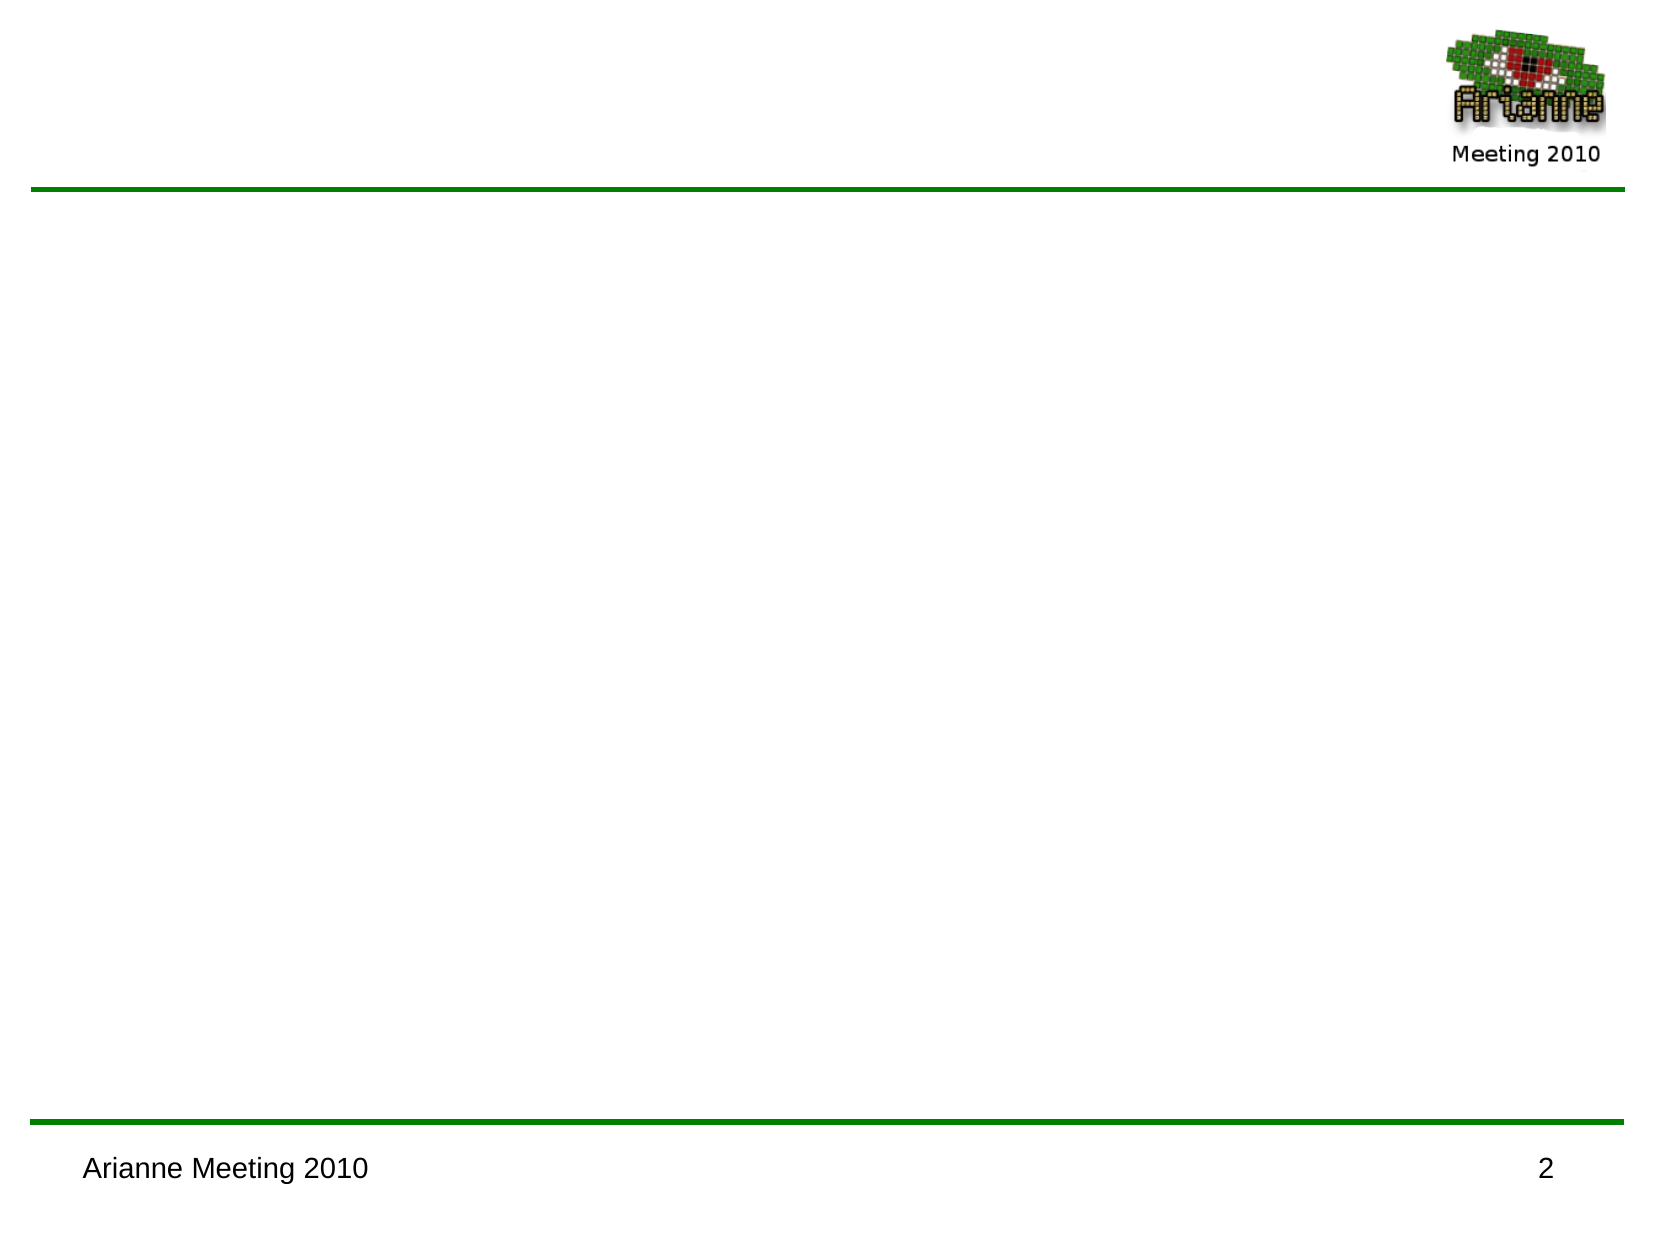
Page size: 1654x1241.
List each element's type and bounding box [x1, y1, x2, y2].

picture [1446, 29, 1606, 178]
